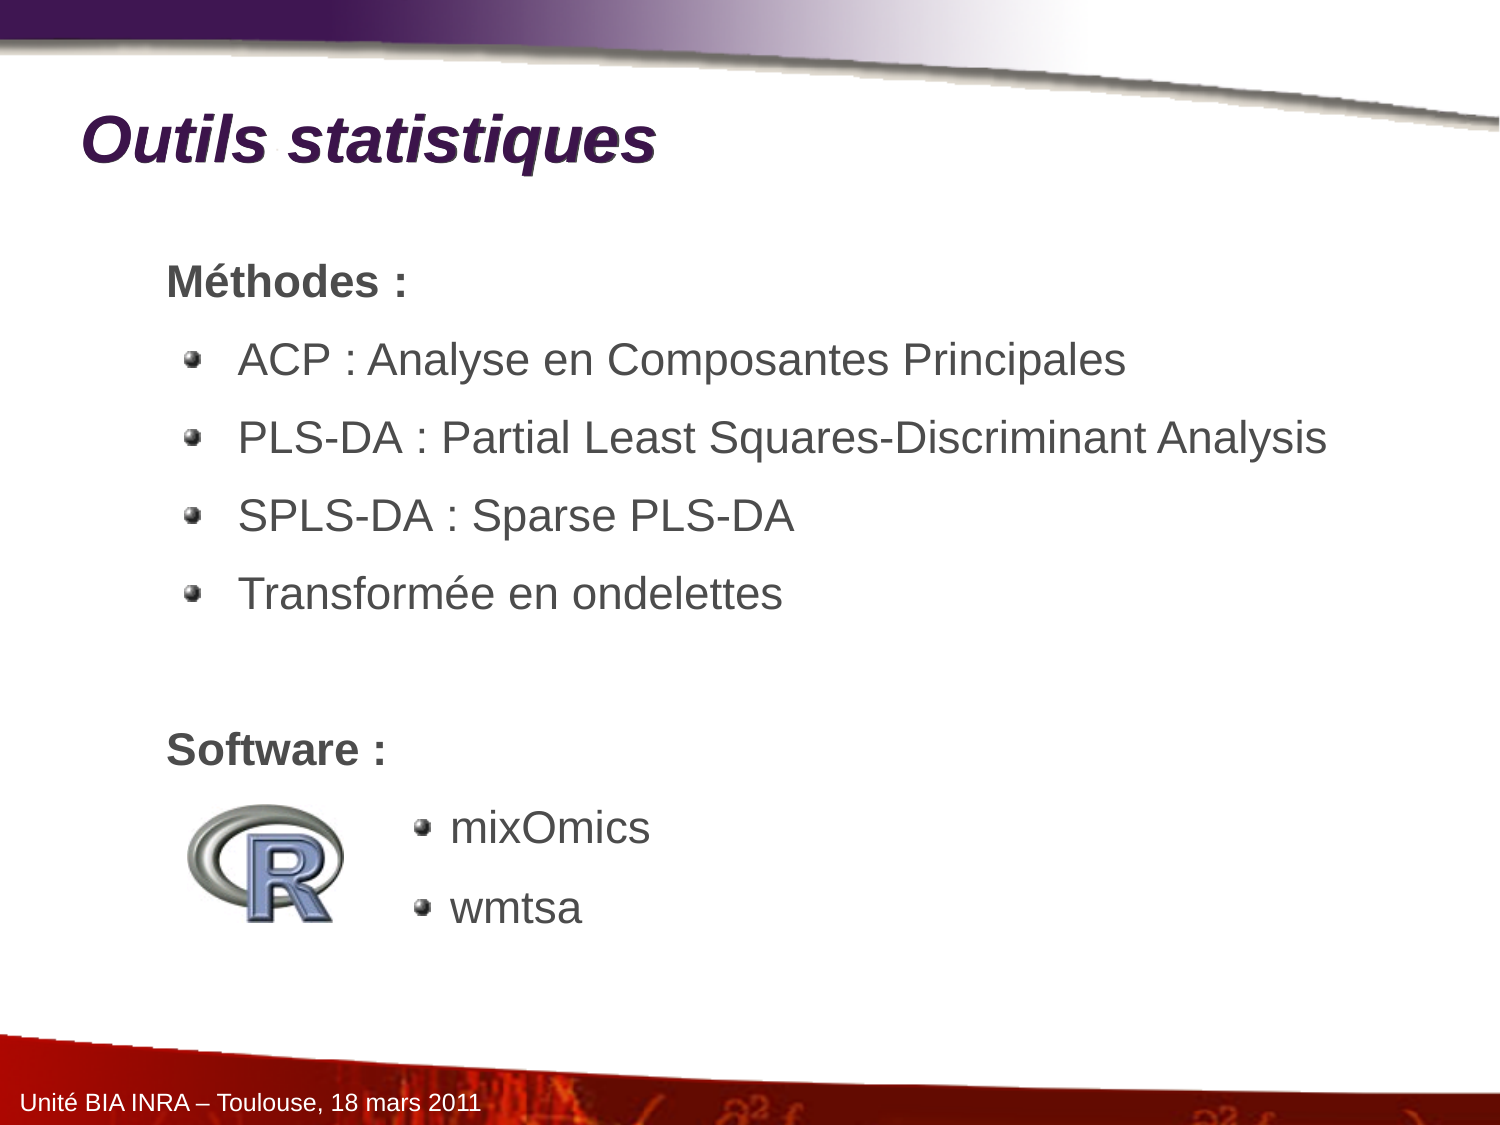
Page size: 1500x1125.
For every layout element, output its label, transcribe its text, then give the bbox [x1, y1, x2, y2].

list Méthodes : ACP : Analyse en Composantes Principales PLS-DA : Partial Least Squares-Discriminant Analysis SPLS-DA : Sparse PLS-DA Transformée en ondelettes Software : mixOmics wmtsa [166, 256, 1334, 935]
title Outils statistiques [80, 102, 987, 177]
picture [187, 804, 344, 924]
picture [0, 1022, 1500, 1125]
picture [0, 0, 1500, 154]
